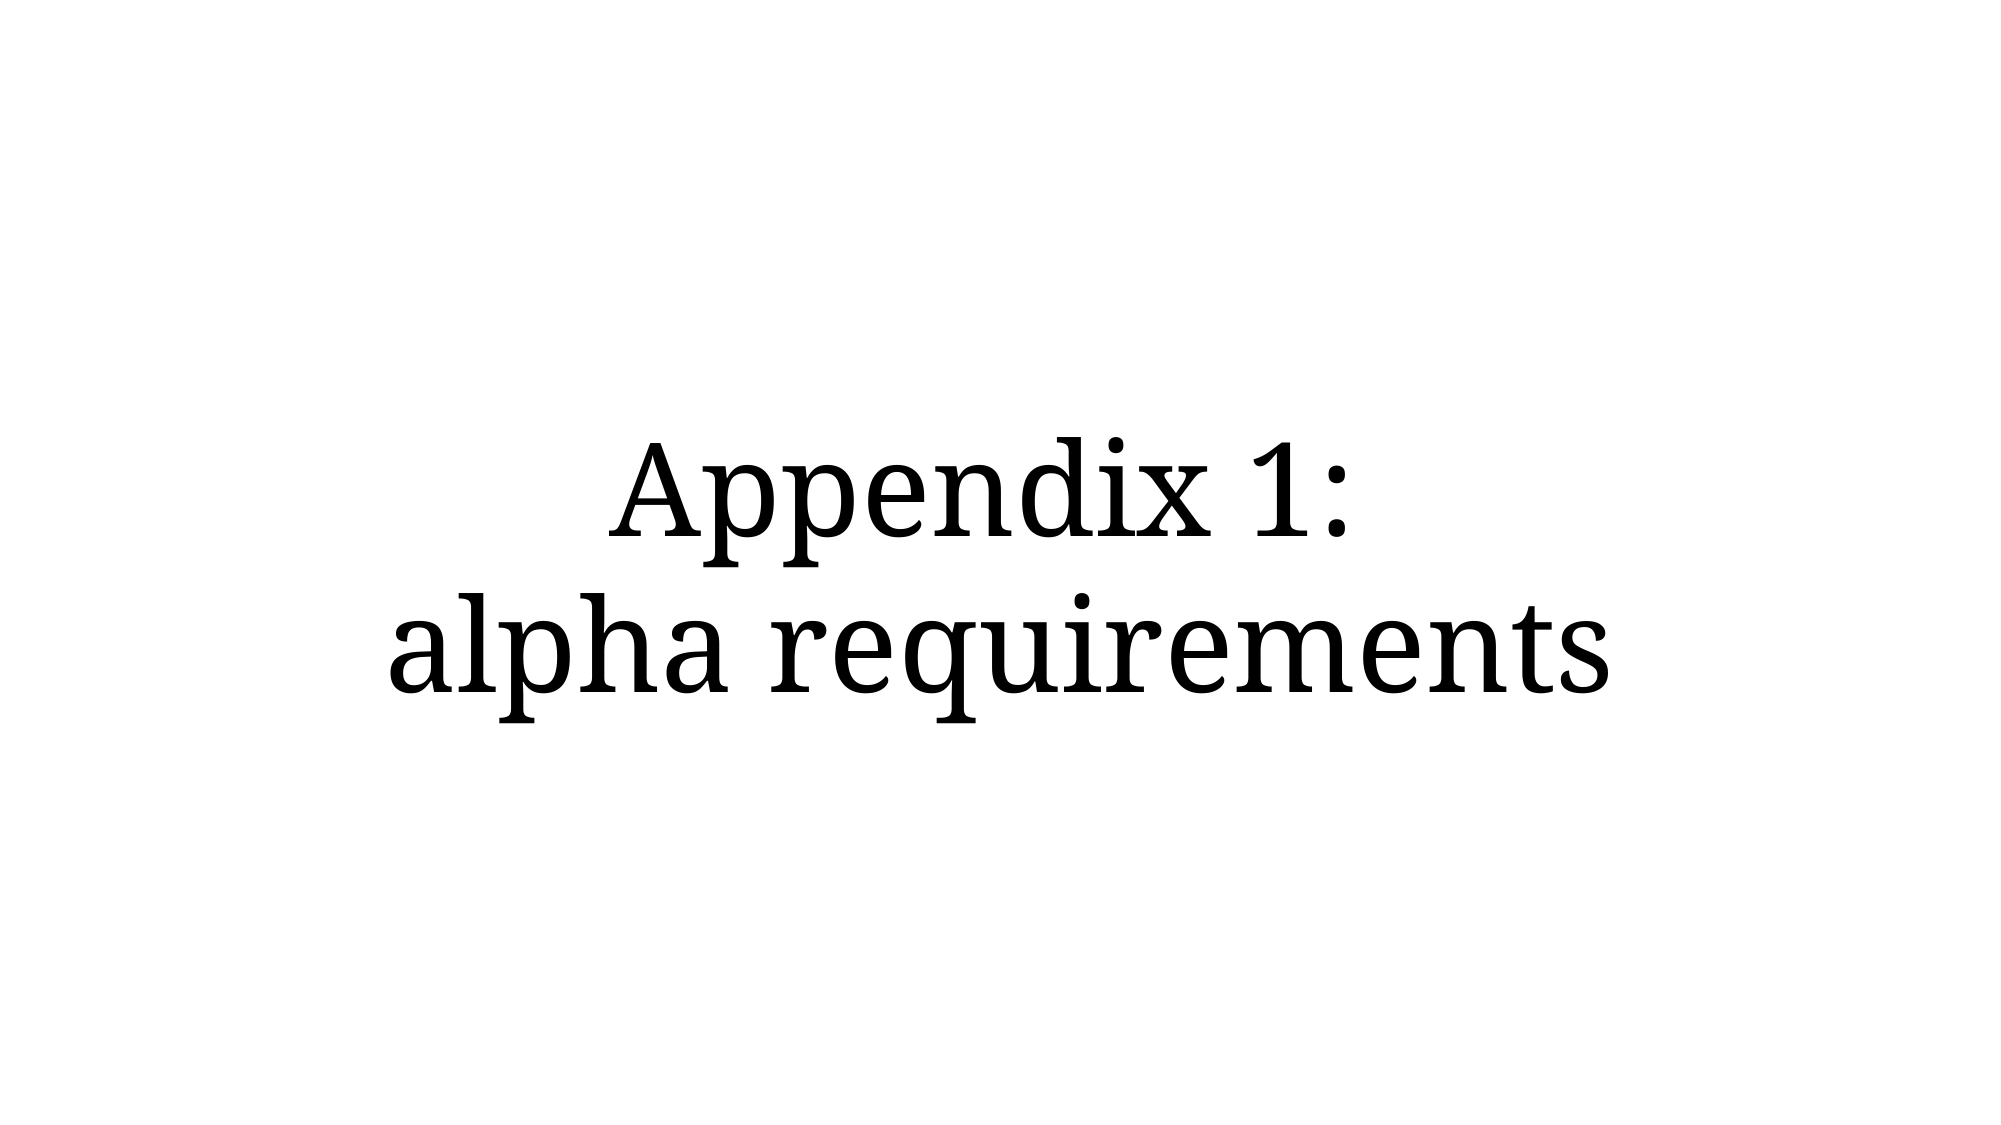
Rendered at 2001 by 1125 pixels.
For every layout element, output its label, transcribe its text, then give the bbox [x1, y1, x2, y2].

text_box Appendix 1: alpha requirements [197, 336, 1803, 788]
